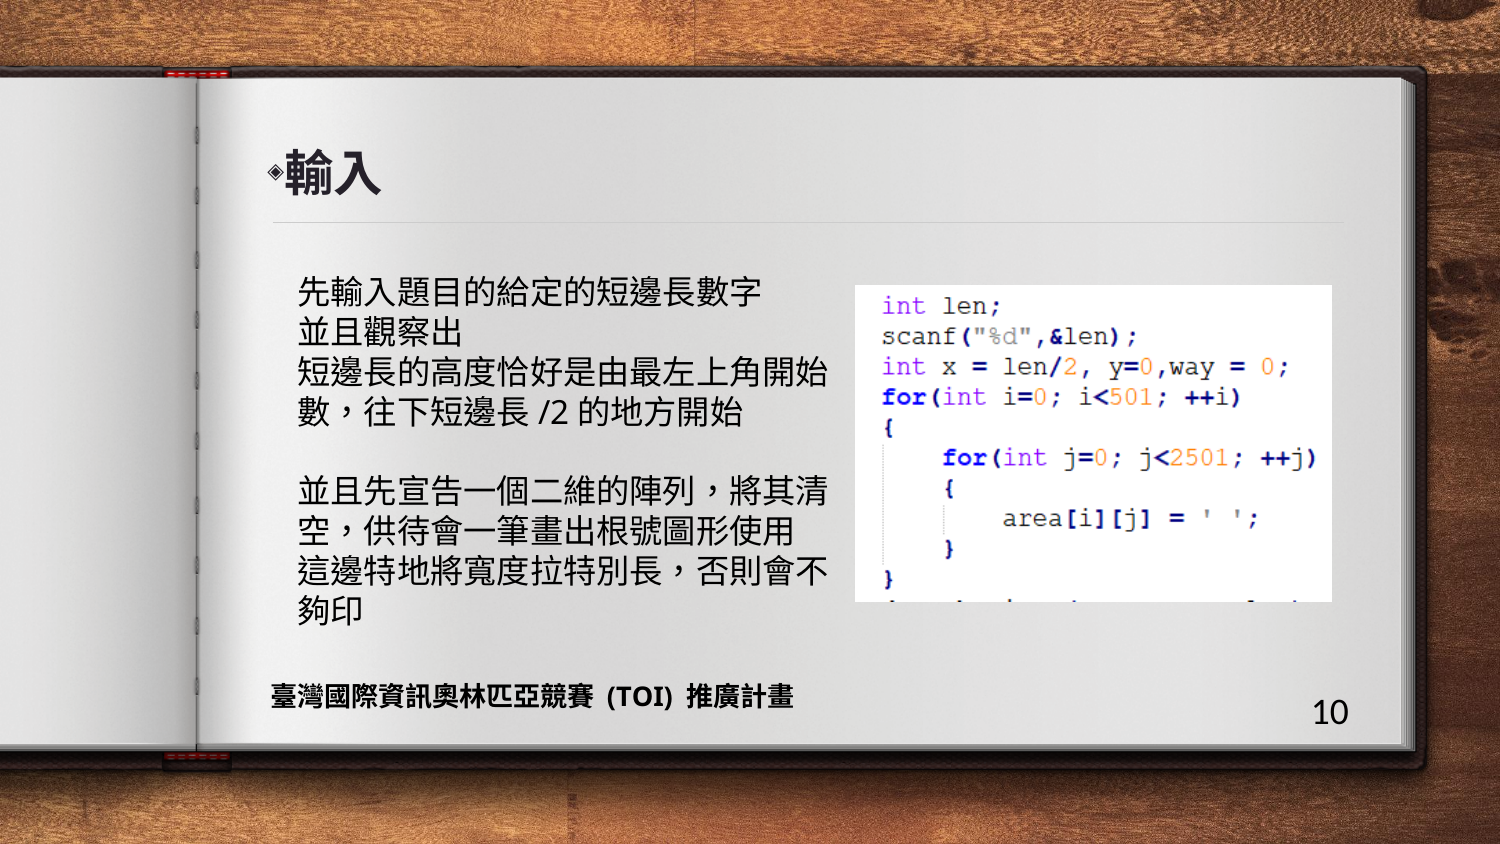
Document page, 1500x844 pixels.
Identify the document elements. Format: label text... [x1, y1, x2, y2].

picture [855, 285, 1332, 602]
text_box 先輸入題目的給定的短邊長數字 並且觀察出 短邊長的高度恰好是由最左上角開始數，往下短邊長/2的地方開始 並且先宣告一個二維的陣列，將其清空，供待會一筆畫出根號圖形使用 這邊特地將寬度拉特別長，否則會不夠印 [282, 263, 856, 643]
text_box [1295, 672, 1386, 737]
list 輸入 [252, 126, 1194, 216]
